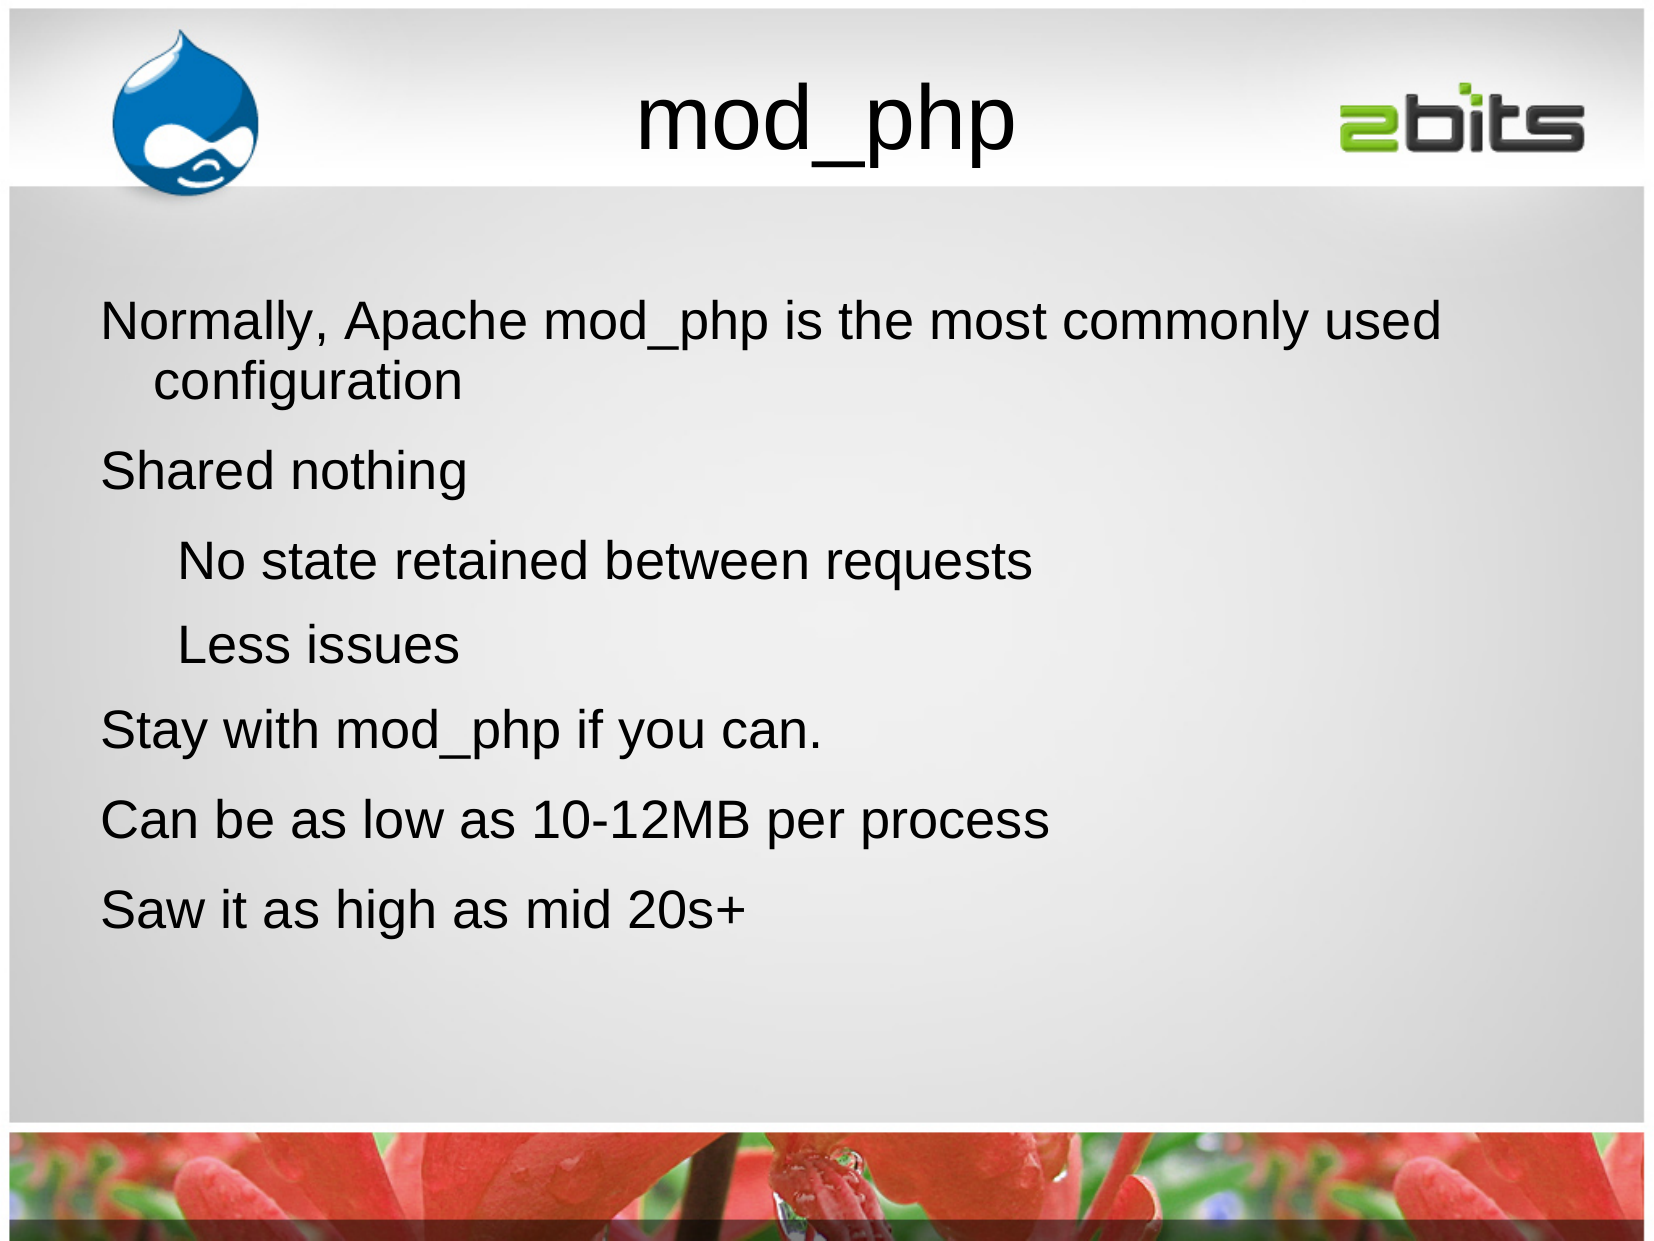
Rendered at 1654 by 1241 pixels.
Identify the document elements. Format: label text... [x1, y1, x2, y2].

picture [0, 0, 1654, 1241]
list Normally, Apache mod_php is the most commonly used configuration Shared nothing No state retained between requests Less issues Stay with mod_php if you can. Can be as low as 10-12MB per process Saw it as high as mid 20s+ [82, 290, 1571, 1100]
title mod_php [82, 21, 1571, 214]
